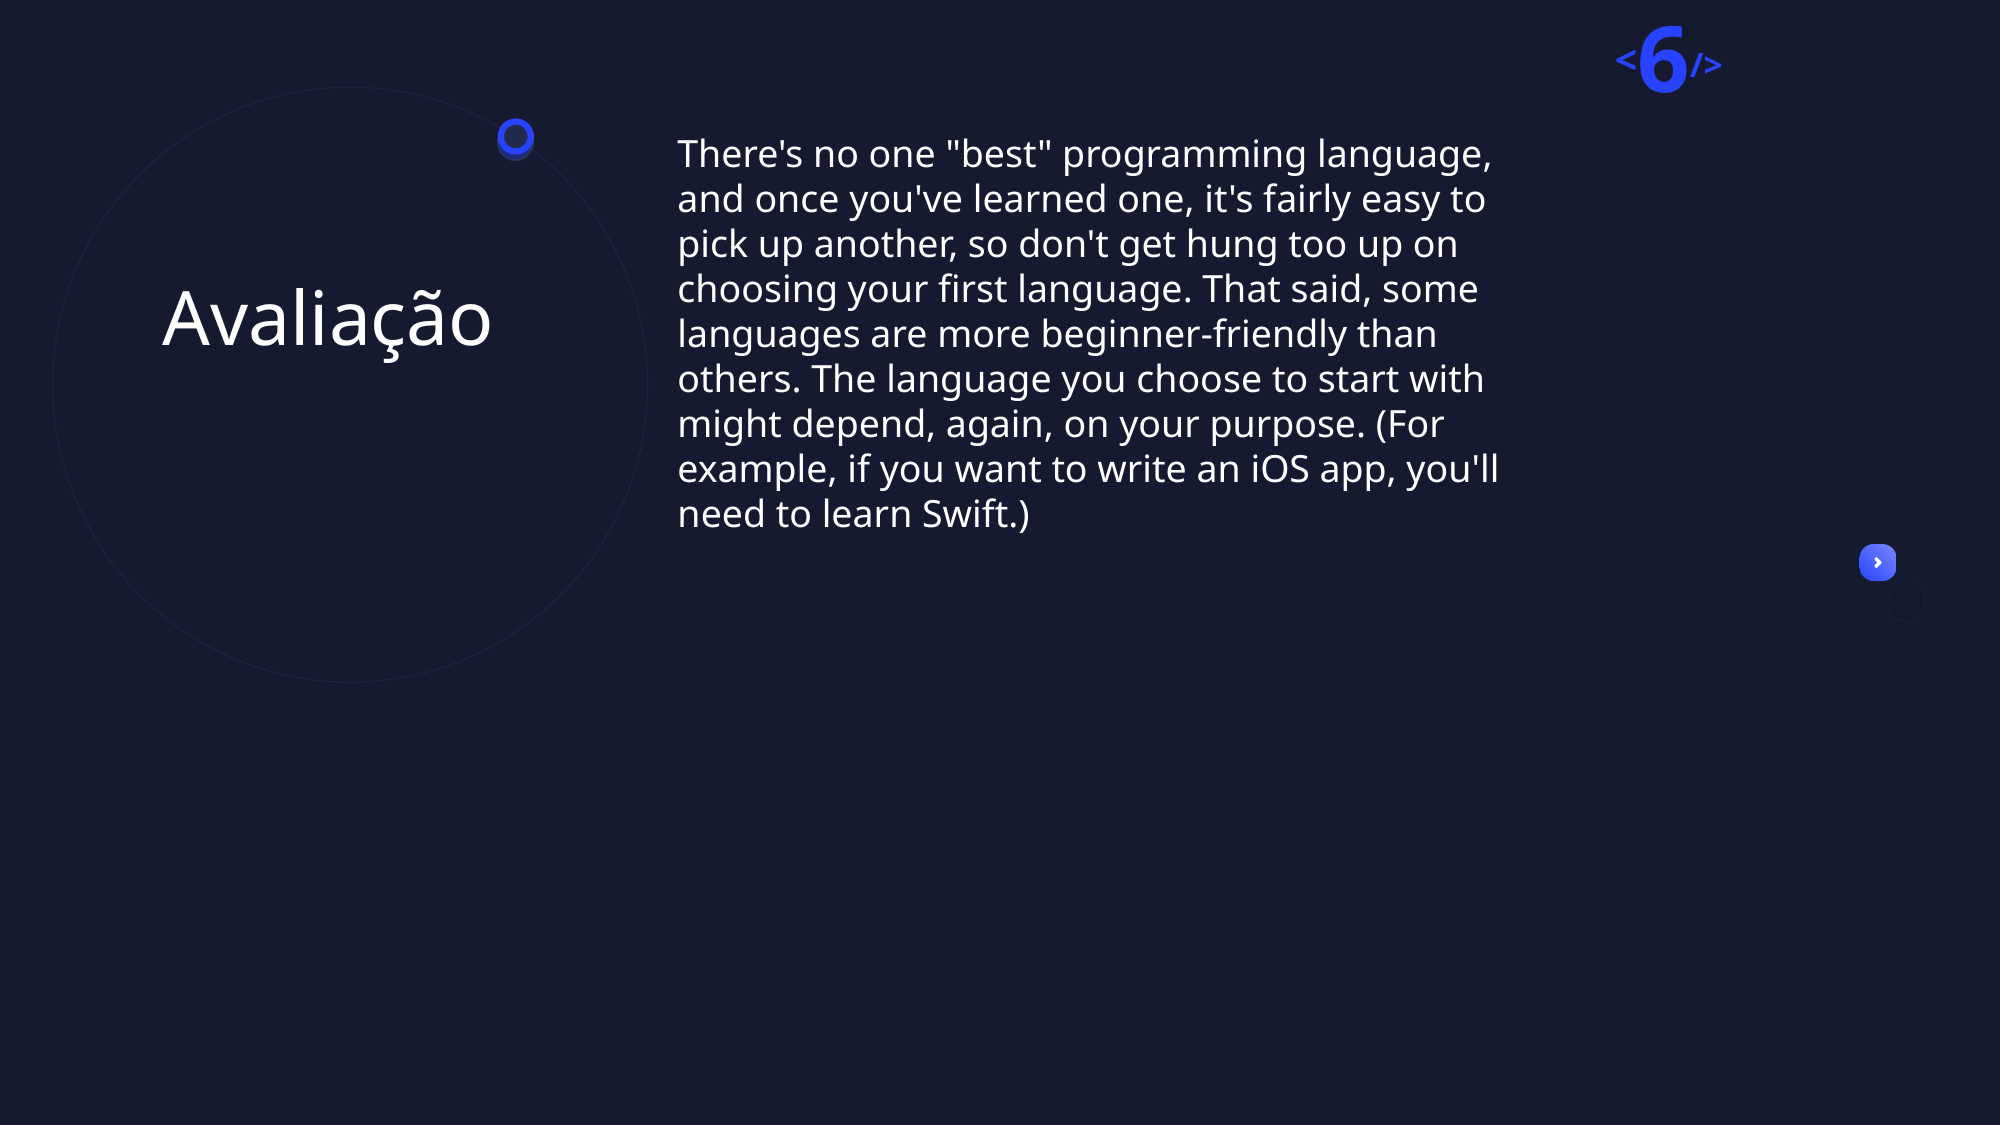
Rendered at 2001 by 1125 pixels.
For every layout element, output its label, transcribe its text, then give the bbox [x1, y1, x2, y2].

text_box [52, 87, 648, 683]
text_box [1859, 544, 1897, 582]
text_box Avaliação [147, 263, 663, 368]
text_box There's no one "best" programming language, and once you've learned one, it's fairly easy to pick up another, so don't get hung too up on choosing your first language. That said, some languages are more beginner-friendly than others. The language you choose to start with might depend, again, on your purpose. (For example, if you want to write an iOS app, you'll need to learn Swift.) [663, 122, 1571, 542]
